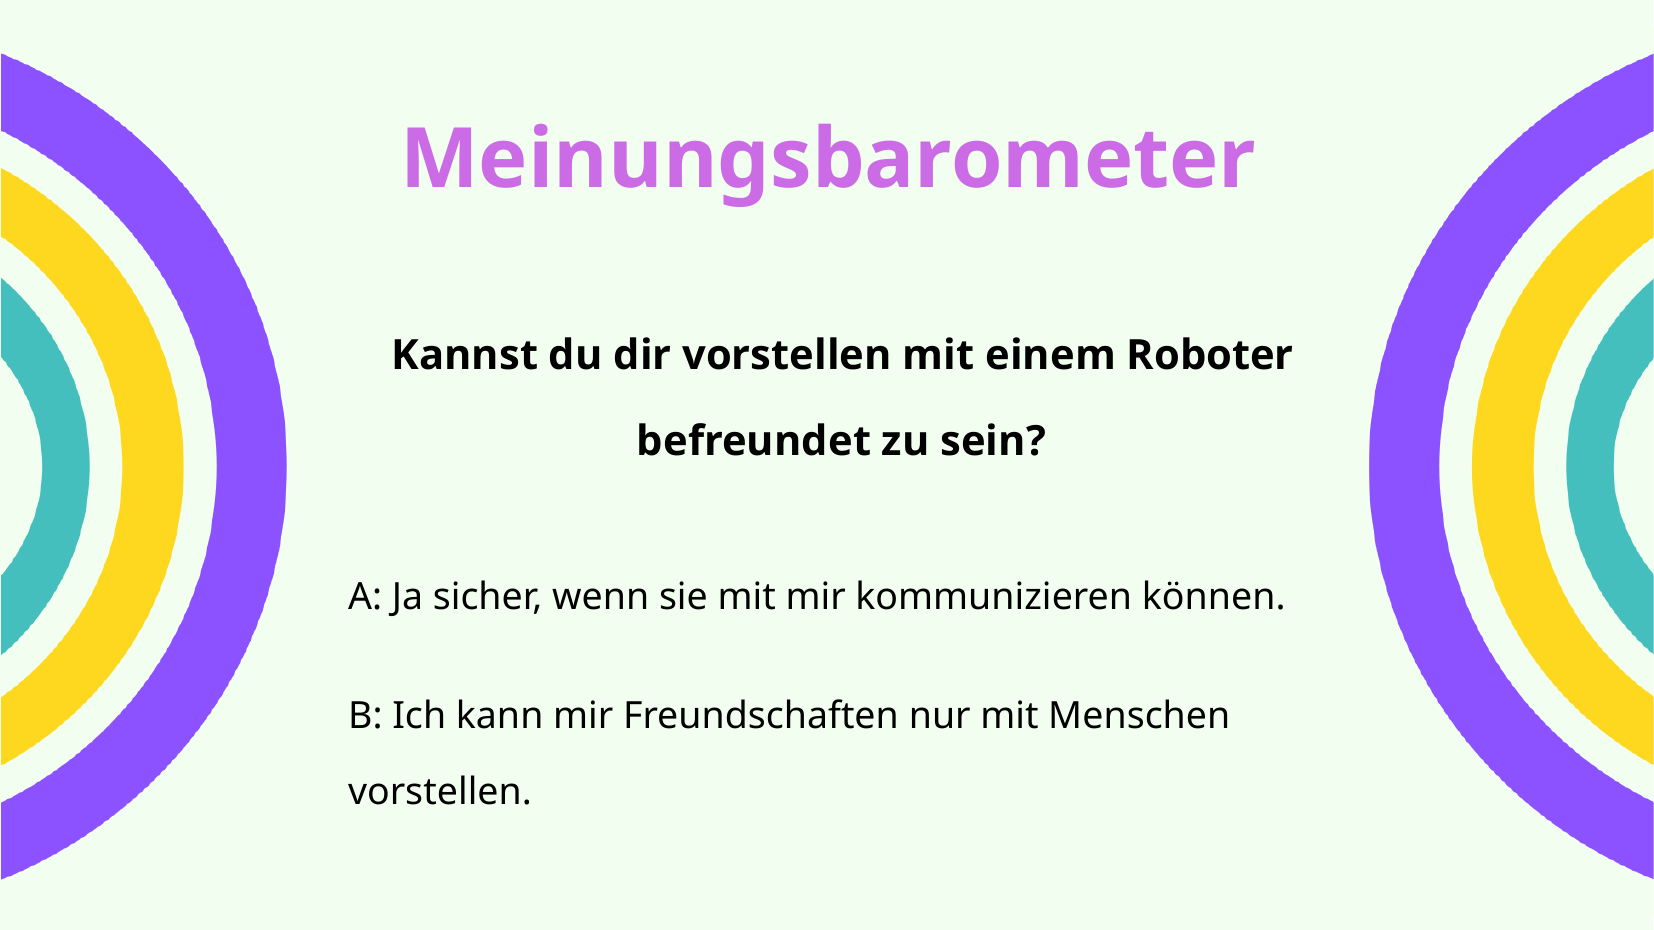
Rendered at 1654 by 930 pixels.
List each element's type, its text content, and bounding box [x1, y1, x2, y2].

picture [1352, 29, 1654, 916]
text_box Kannst du dir vorstellen mit einem Roboter befreundet zu sein? A: Ja sicher, wenn sie mit mir kommunizieren können. B: Ich kann mir Freundschaften nur mit Menschen vorstellen. [297, 289, 1350, 823]
text_box Meinungsbarometer [220, 90, 1438, 257]
picture [1, 29, 303, 916]
